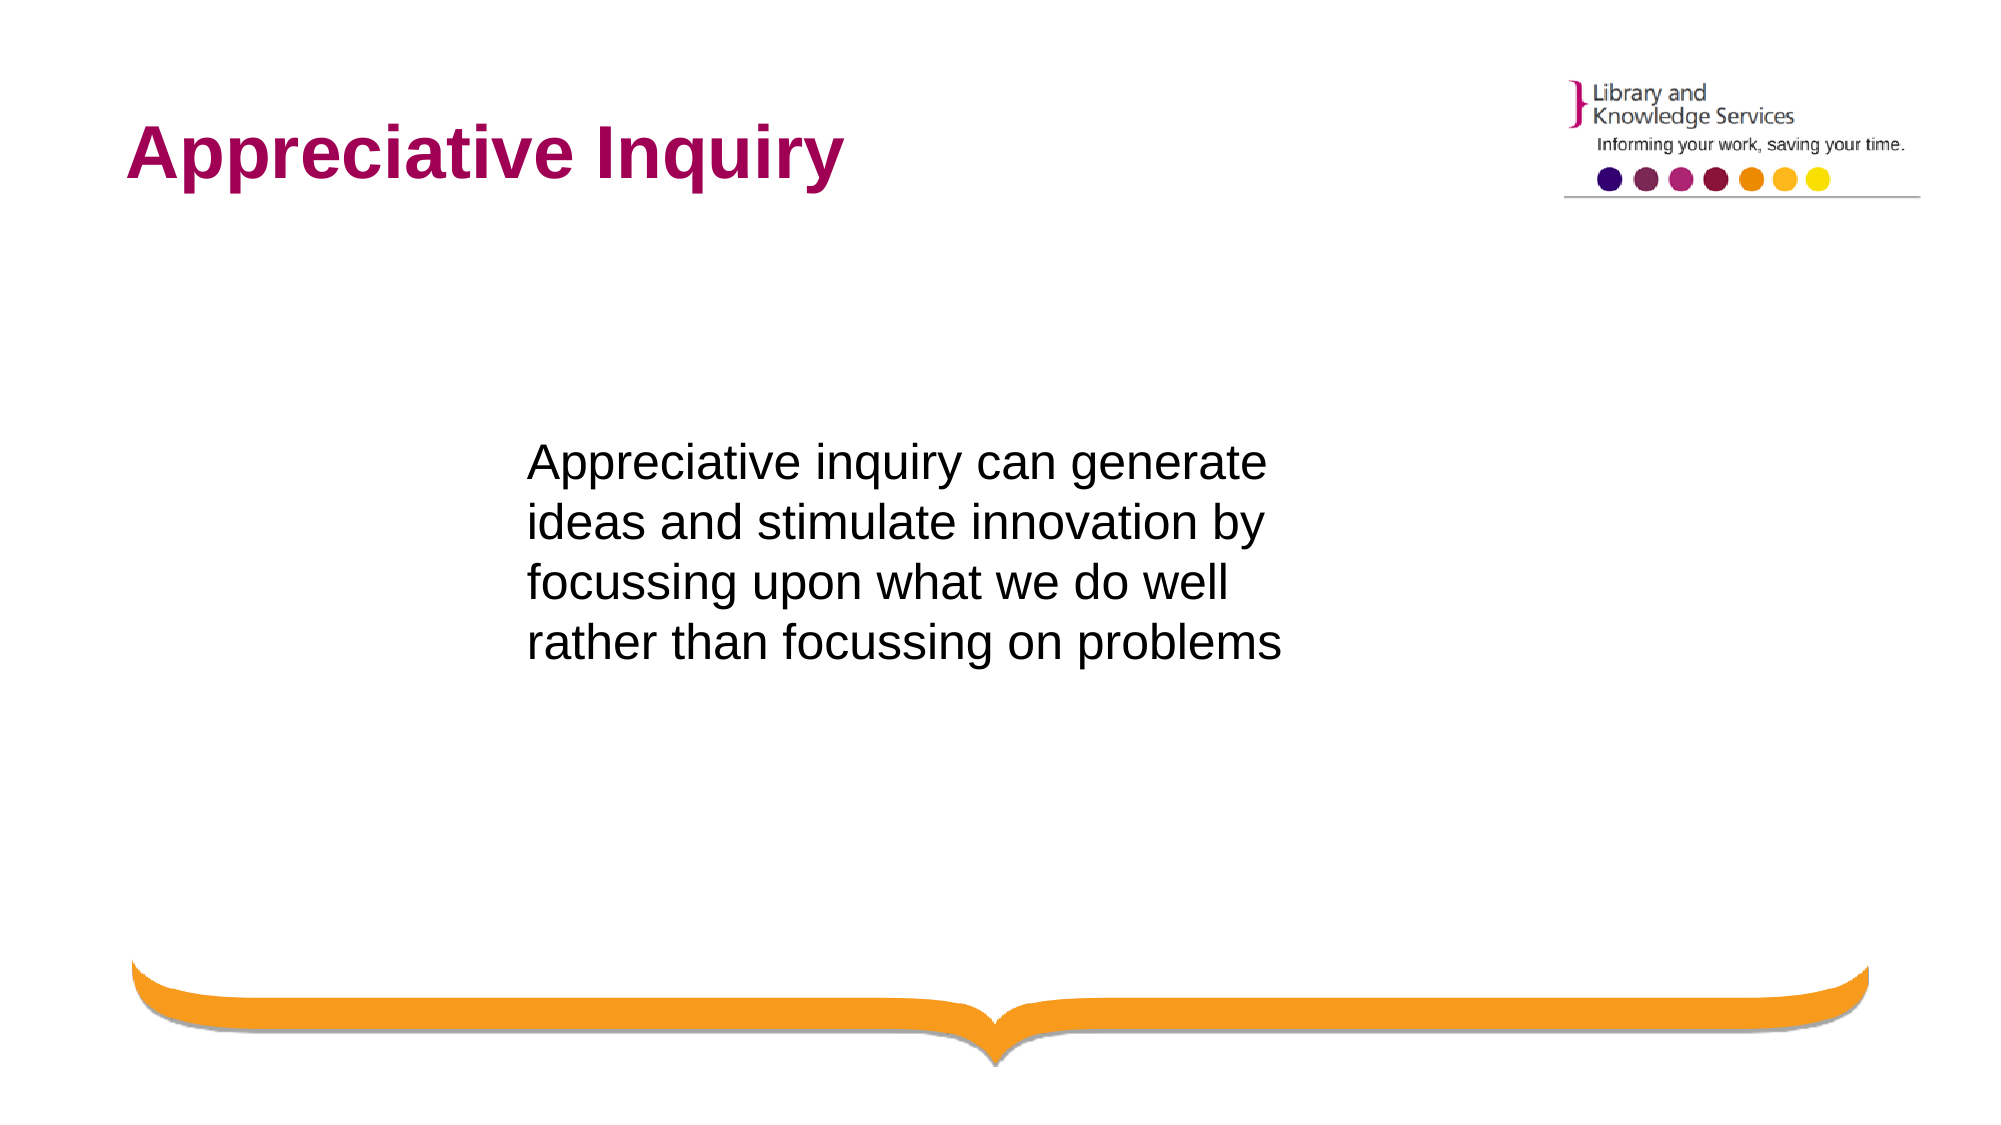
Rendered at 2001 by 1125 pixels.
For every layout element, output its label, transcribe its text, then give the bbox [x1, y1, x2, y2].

picture [1564, 76, 1923, 196]
title Appreciative Inquiry [110, 56, 1251, 203]
picture [132, 959, 1868, 1063]
text_box Appreciative inquiry can generate ideas and stimulate innovation by focussing upon what we do well rather than focussing on problems [511, 422, 1348, 741]
